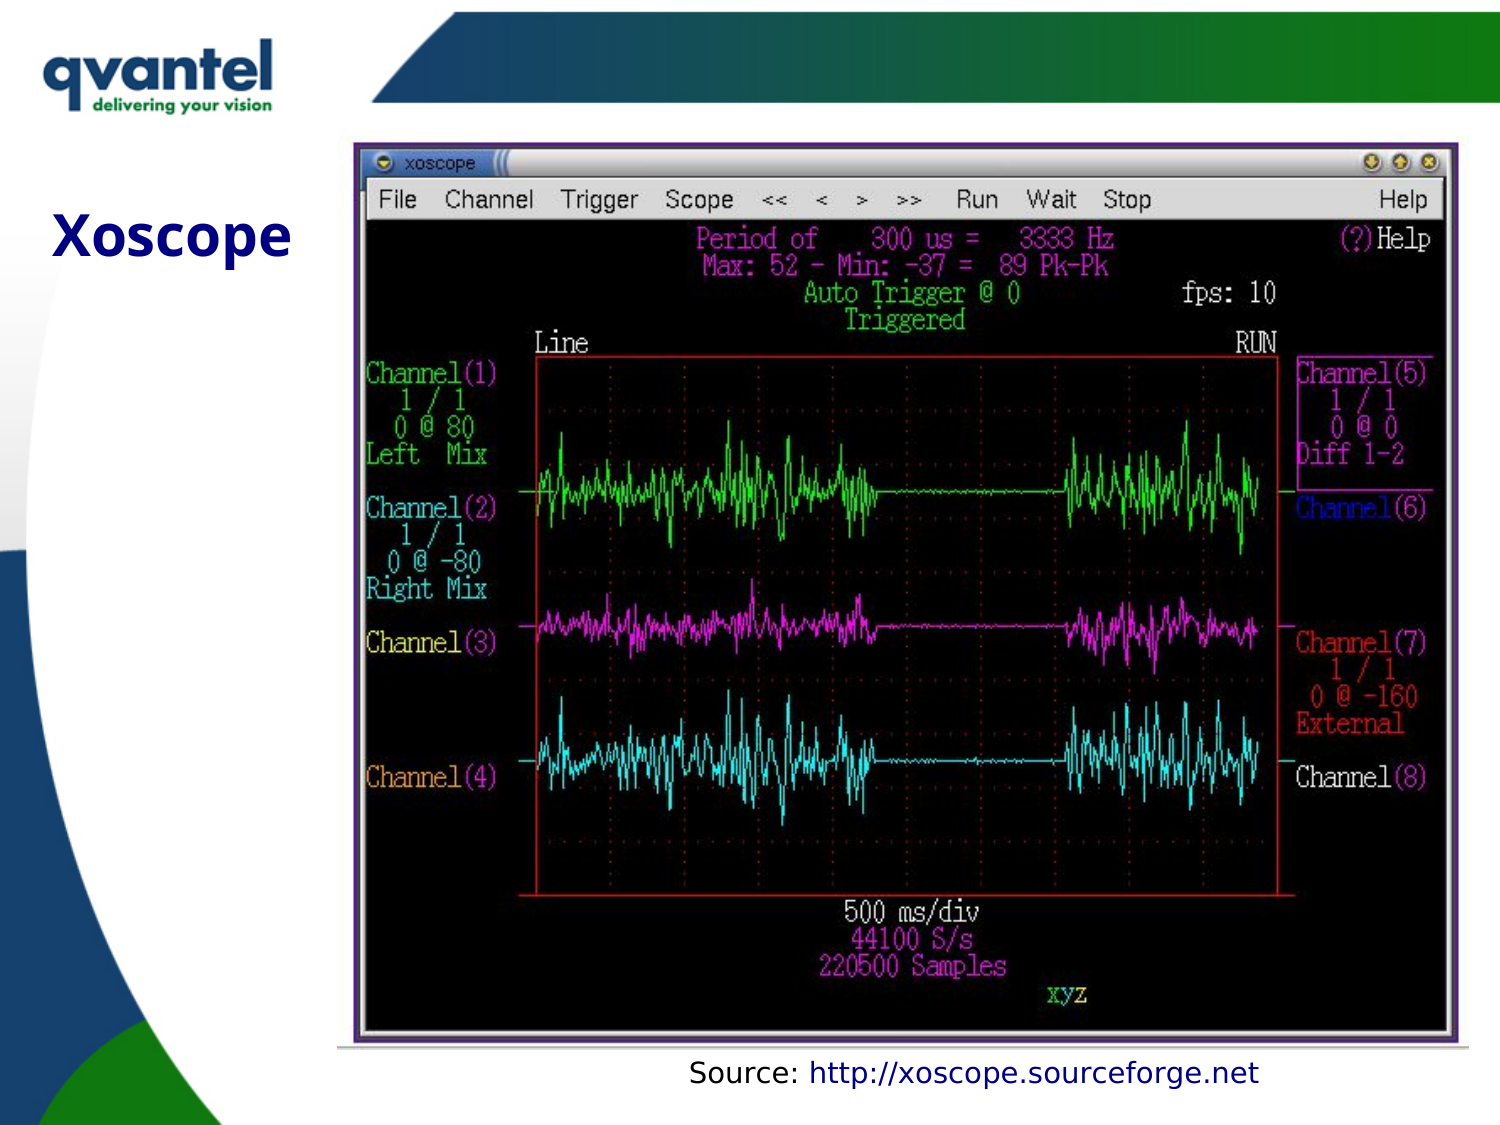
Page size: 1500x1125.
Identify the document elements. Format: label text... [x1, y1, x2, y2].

text_box Xoscope [37, 187, 337, 299]
text_box Source: http://xoscope.sourceforge.net [673, 1051, 1276, 1100]
picture [0, 0, 1500, 1125]
